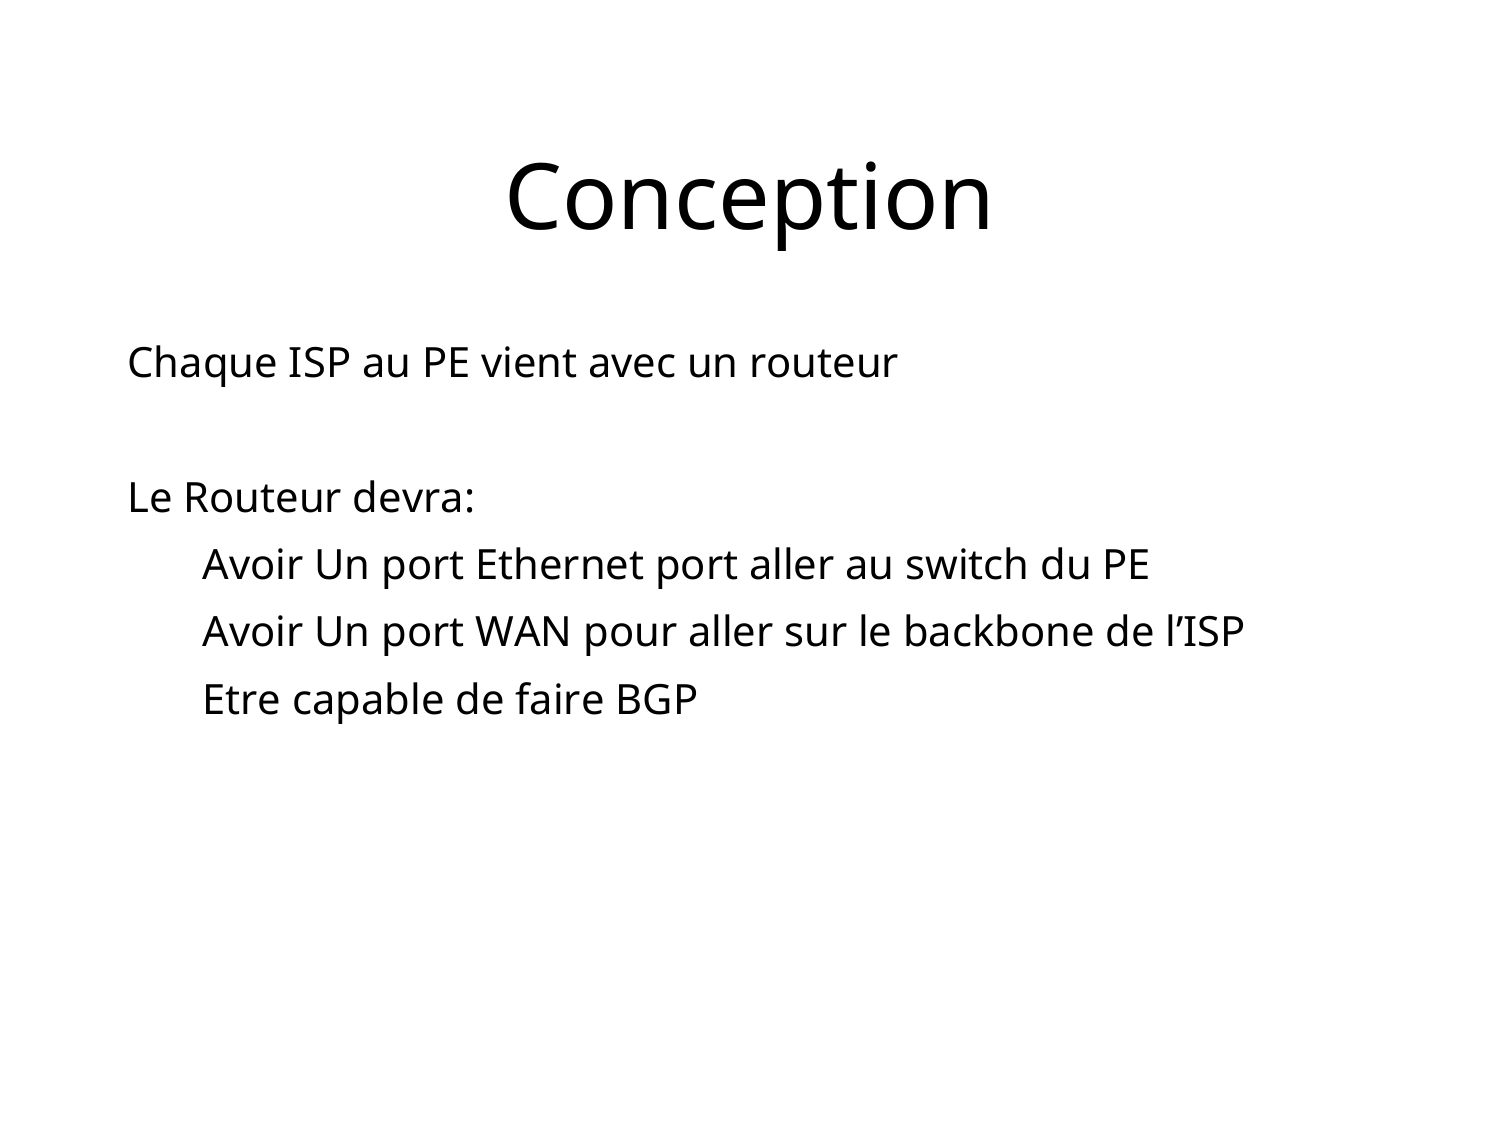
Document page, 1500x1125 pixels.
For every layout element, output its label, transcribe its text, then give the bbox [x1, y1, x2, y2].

title Conception [112, 99, 1388, 288]
list Chaque ISP au PE vient avec un routeur Le Routeur devra: Avoir Un port Ethernet port aller au switch du PE Avoir Un port WAN pour aller sur le backbone de l’ISP Etre capable de faire BGP [112, 324, 1388, 1001]
